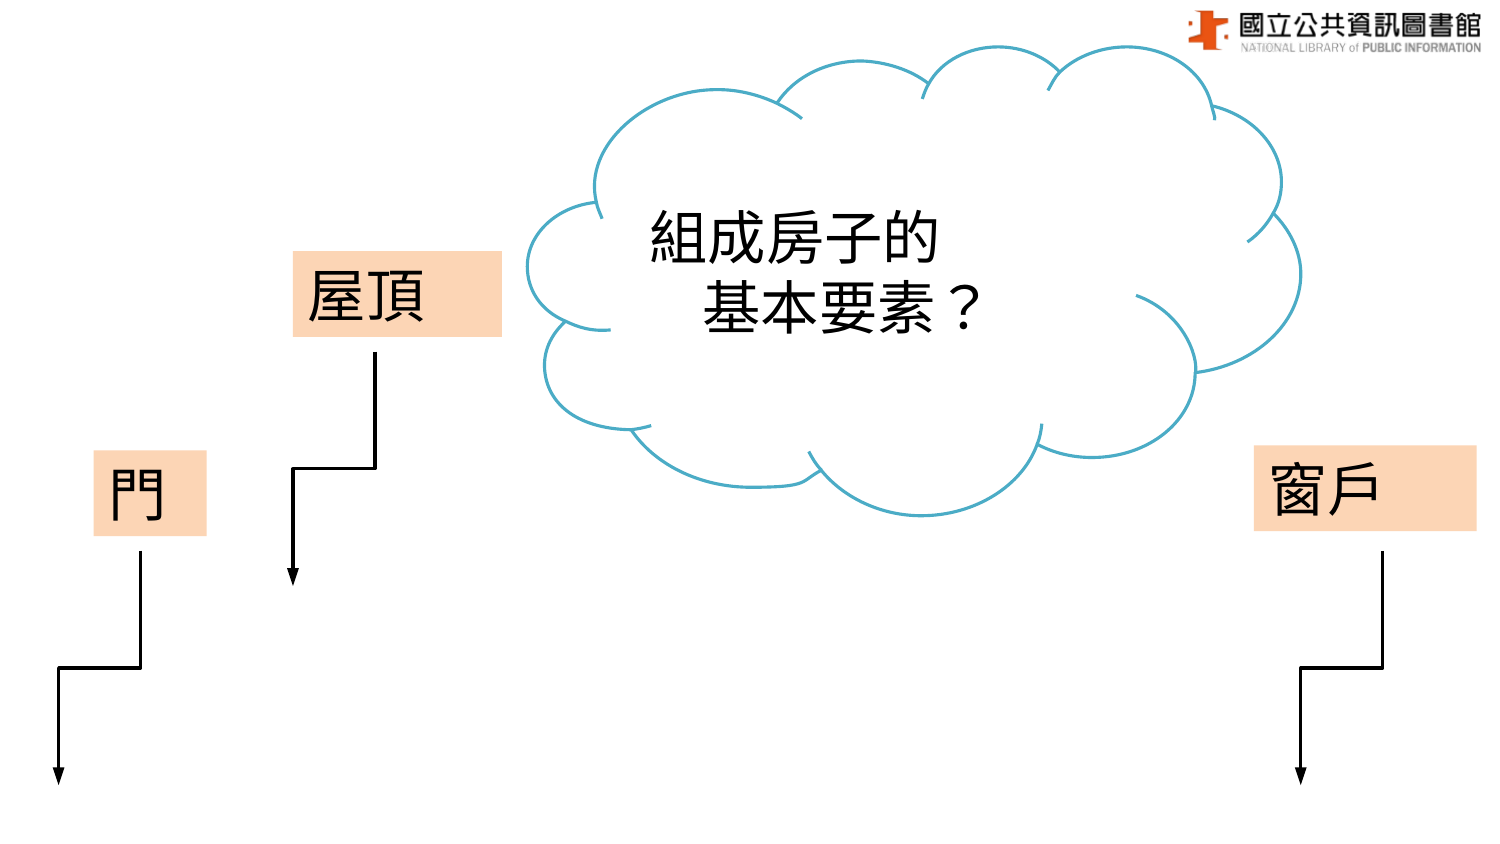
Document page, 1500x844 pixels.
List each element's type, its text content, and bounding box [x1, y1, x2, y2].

text_box 窗戶 [1253, 445, 1477, 532]
text_box 屋頂 [292, 251, 502, 337]
text_box 組成房子的 基本要素？ [527, 46, 1301, 516]
text_box 門 [93, 450, 207, 537]
picture [1187, 9, 1482, 53]
